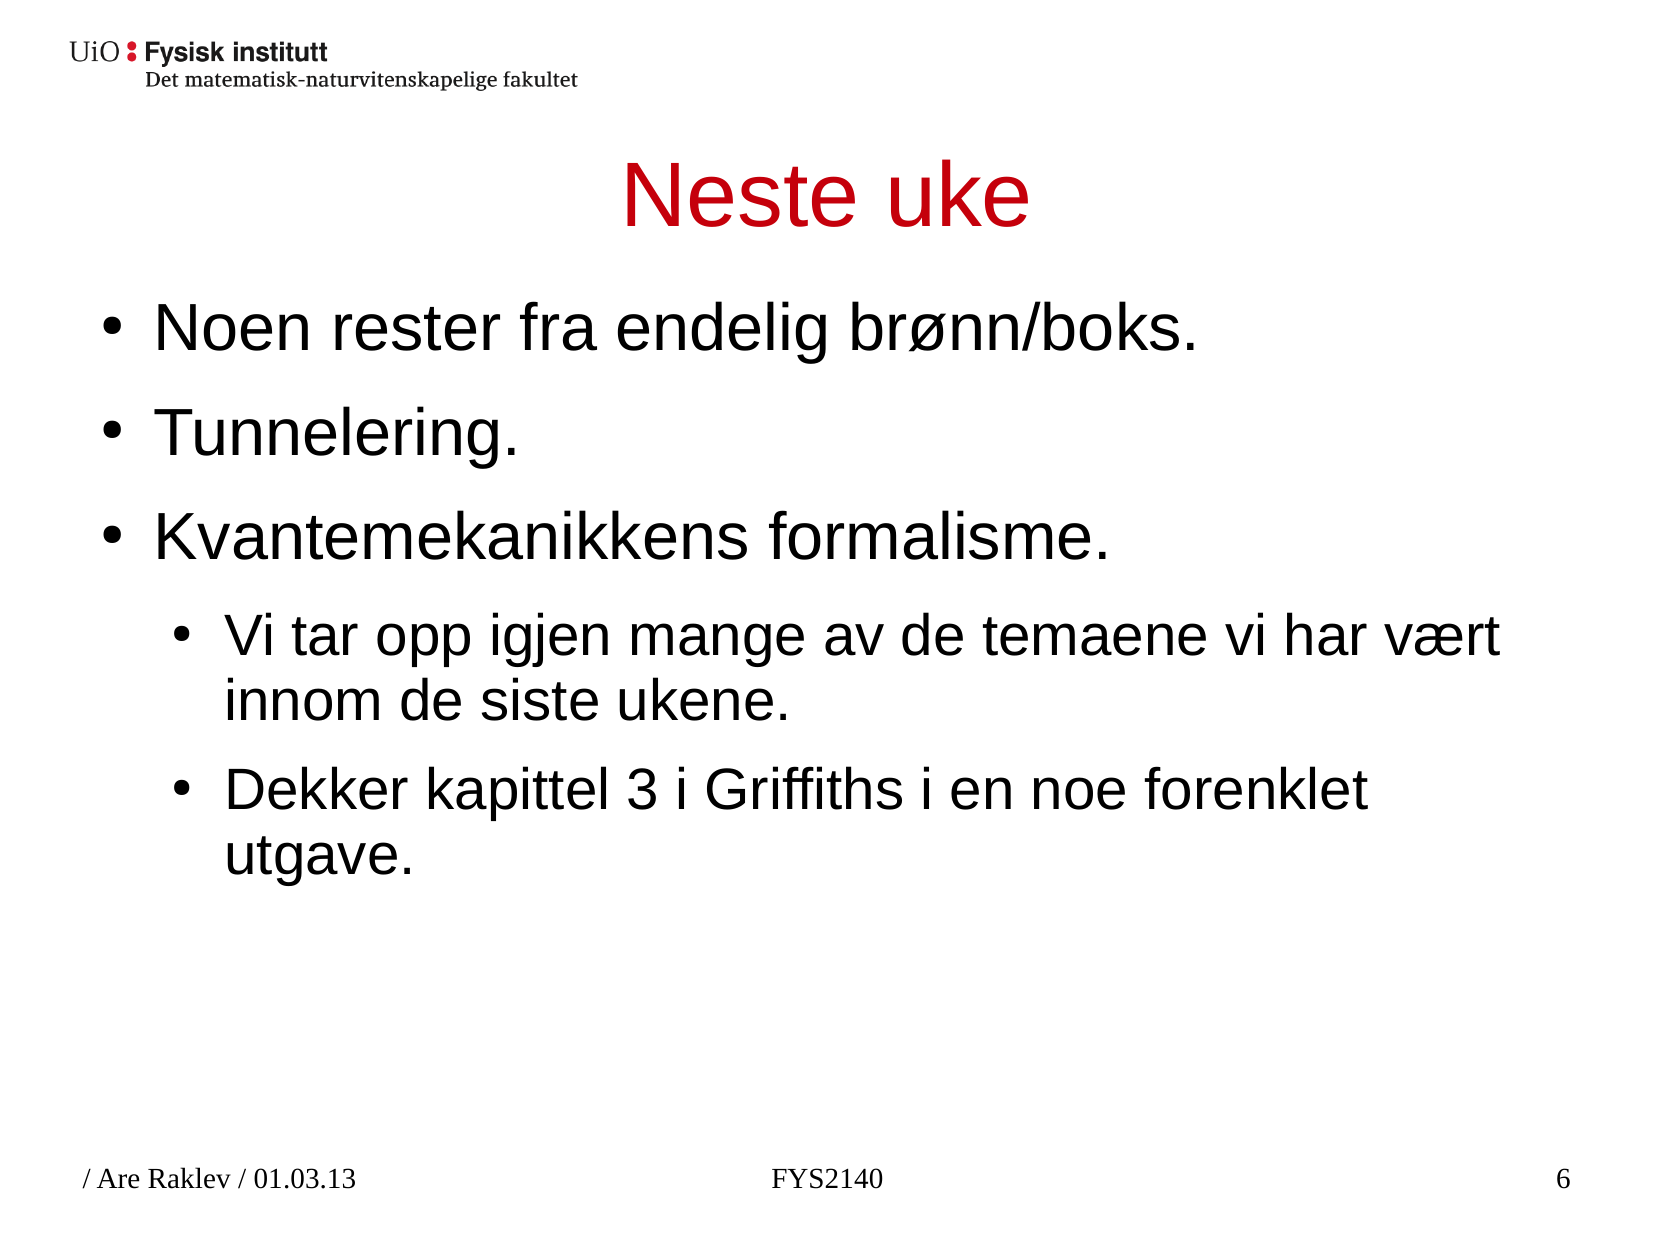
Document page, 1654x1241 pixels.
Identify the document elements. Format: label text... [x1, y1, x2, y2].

list Noen rester fra endelig brønn/boks. Tunnelering. Kvantemekanikkens formalisme. Vi tar opp igjen mange av de temaene vi har vært innom de siste ukene. Dekker kapittel 3 i Griffiths i en noe forenklet utgave. [82, 290, 1576, 1094]
title Neste uke [82, 90, 1571, 290]
picture [68, 37, 581, 93]
